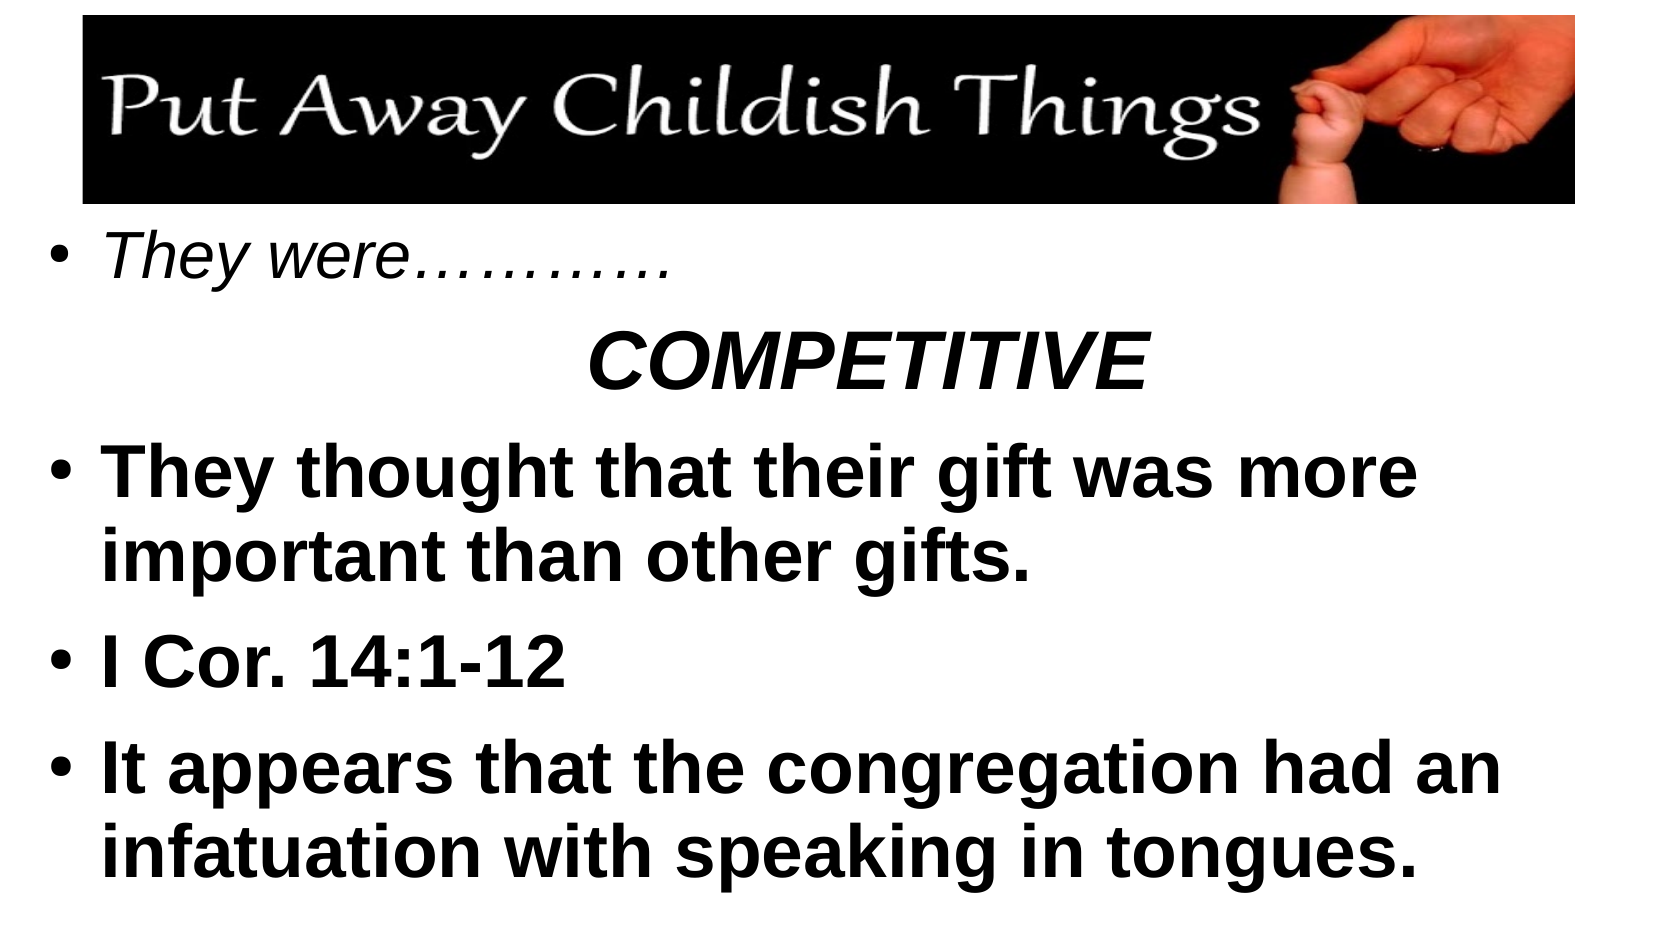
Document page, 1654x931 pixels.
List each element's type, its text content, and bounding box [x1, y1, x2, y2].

list They were………… COMPETITIVE They thought that their gift was more important than other gifts. I Cor. 14:1-12 It appears that the congregation had an infatuation with speaking in tongues. [30, 217, 1636, 901]
picture [82, 15, 1576, 204]
